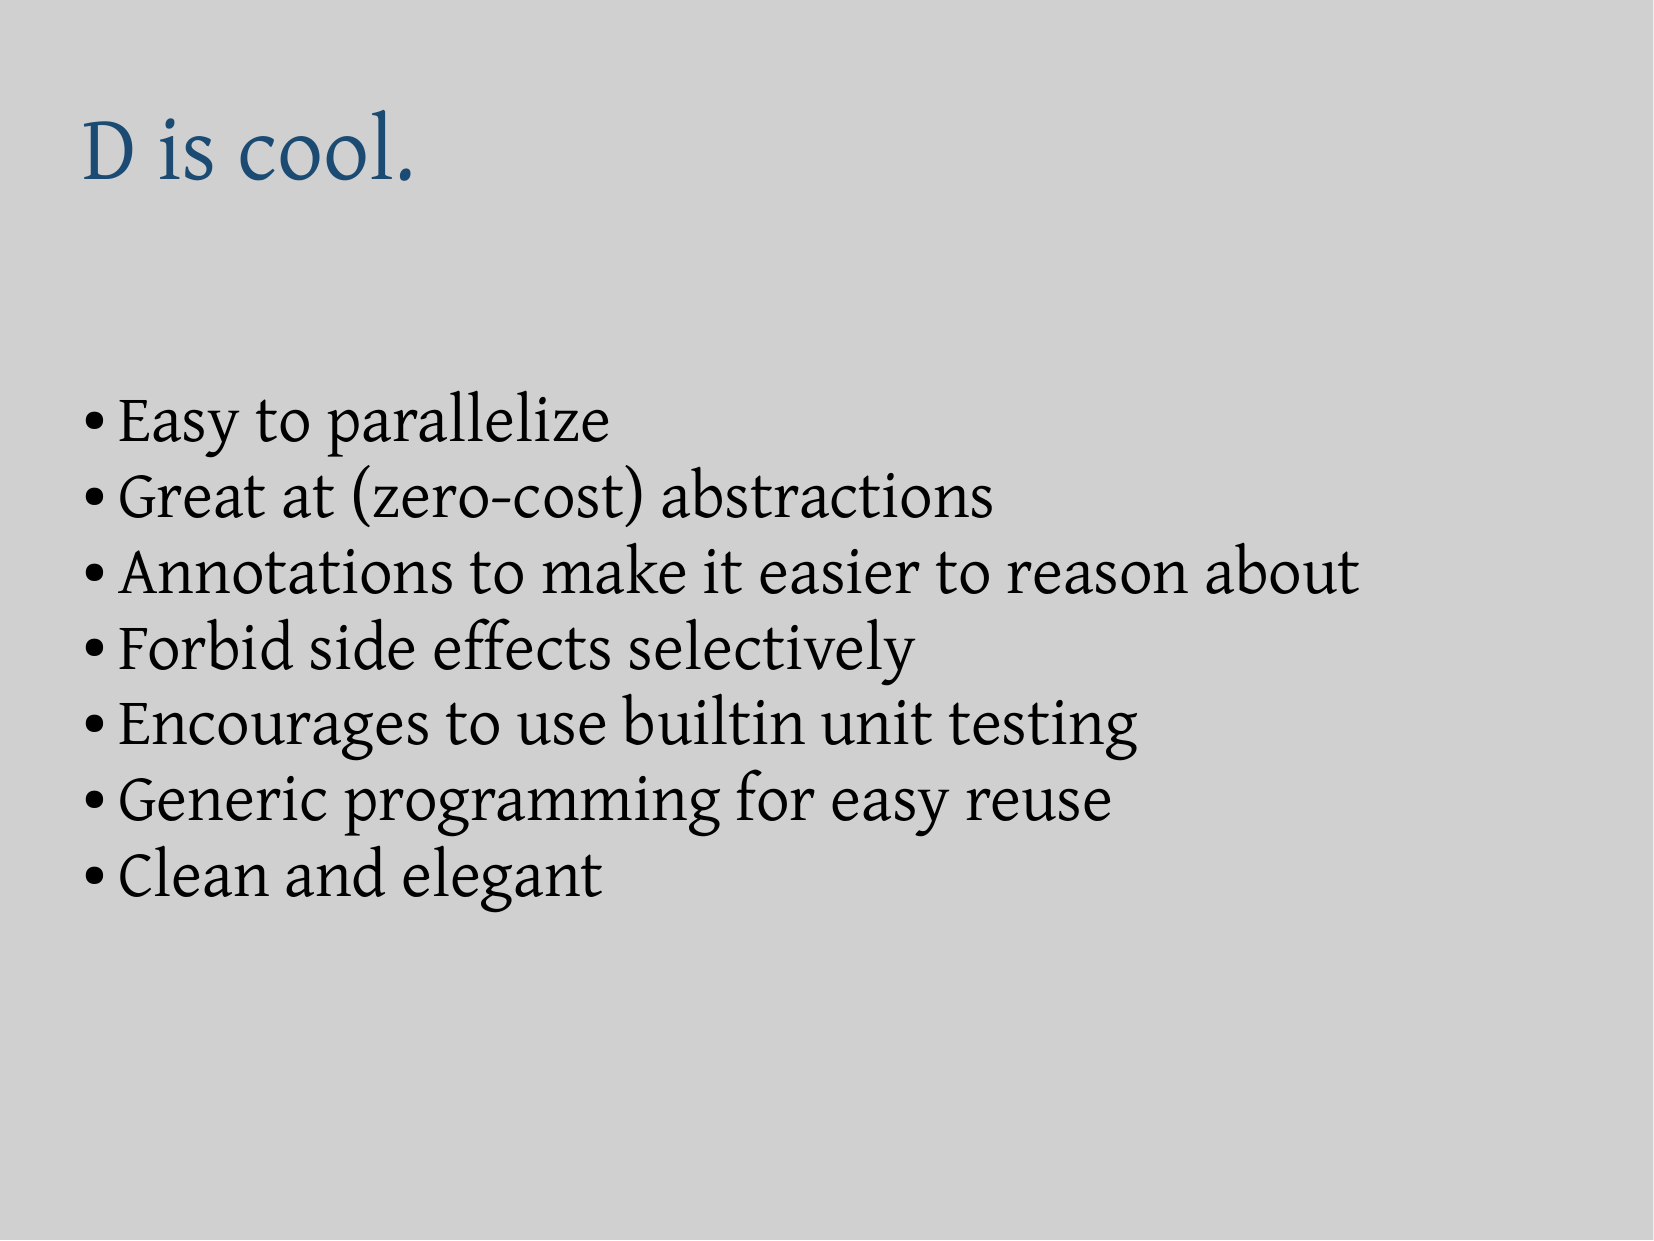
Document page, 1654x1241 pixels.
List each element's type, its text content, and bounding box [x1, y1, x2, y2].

title D is cool. [82, 49, 1571, 257]
subtitle Easy to parallelize Great at (zero-cost) abstractions Annotations to make it easier to reason about Forbid side effects selectively Encourages to use builtin unit testing Generic programming for easy reuse Clean and elegant [82, 290, 1571, 1010]
